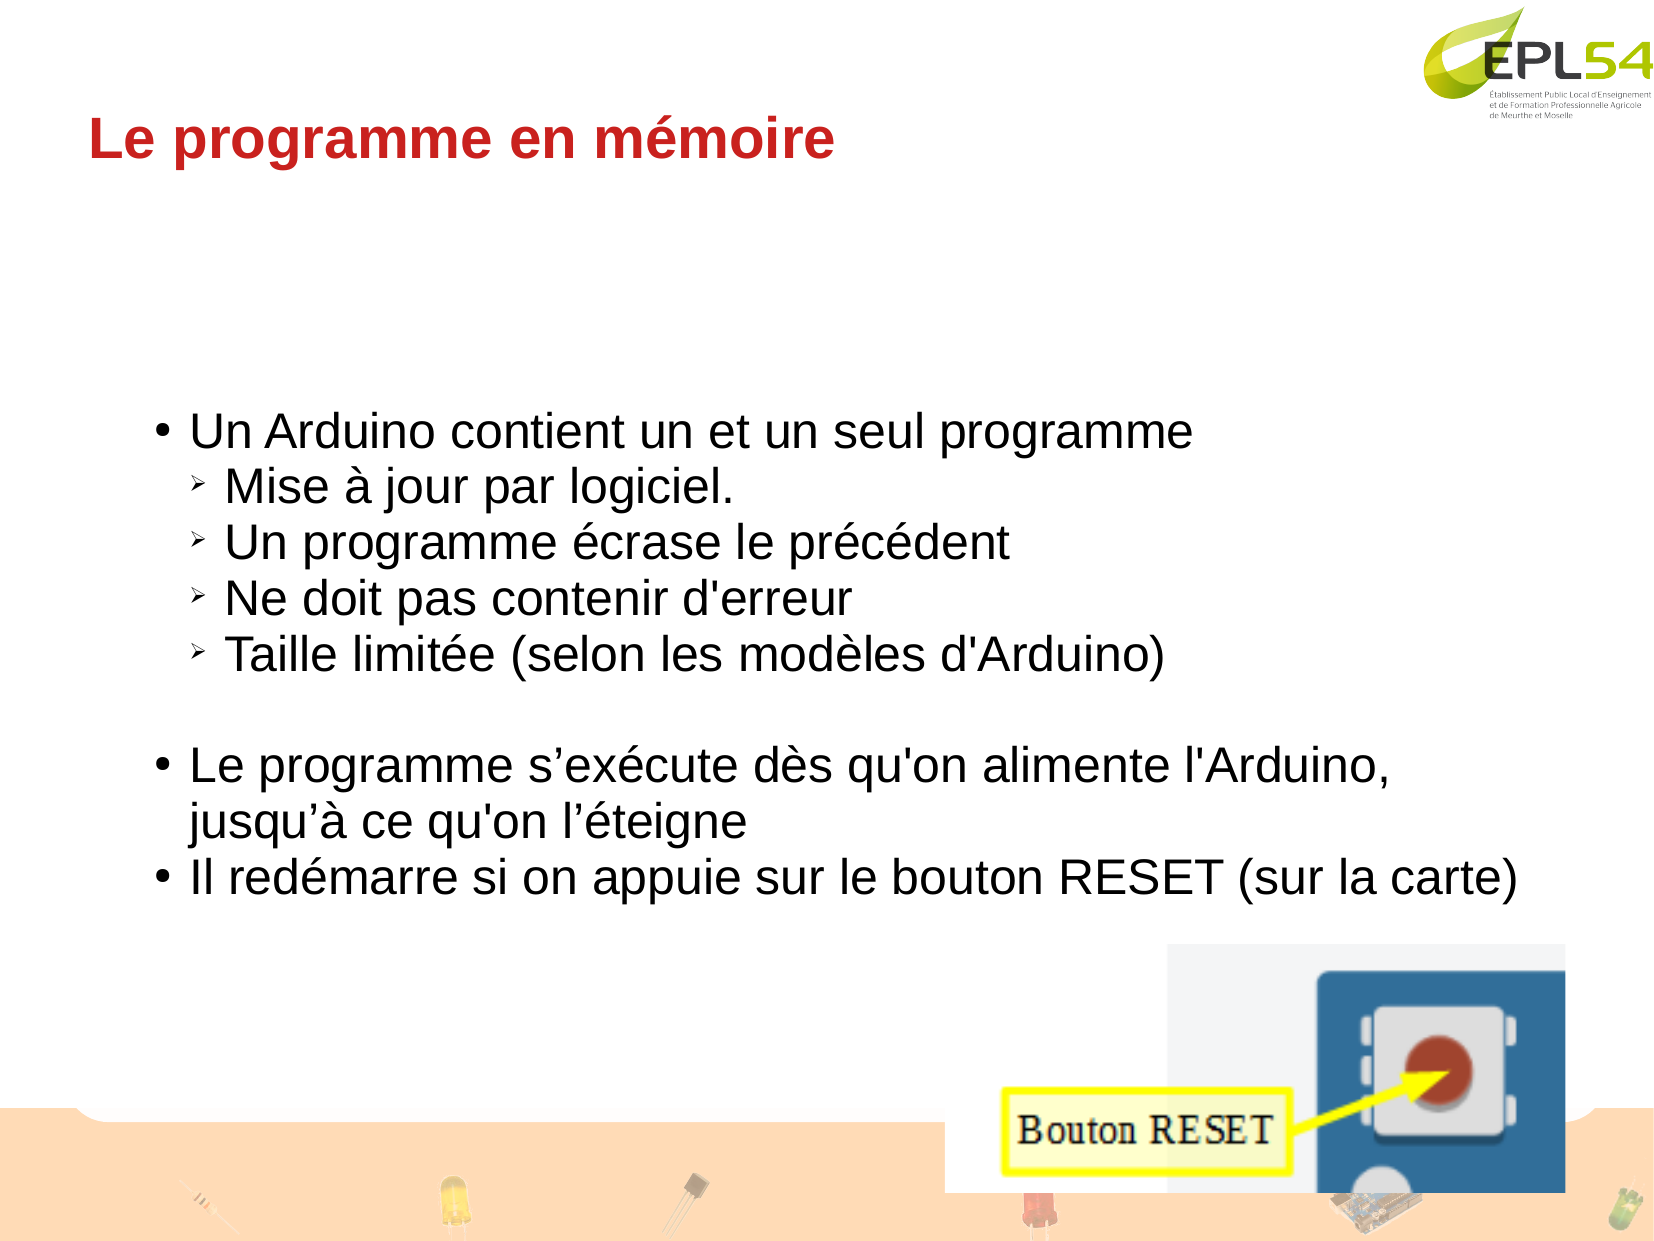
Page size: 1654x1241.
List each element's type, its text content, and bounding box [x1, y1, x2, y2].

picture [1565, 6, 1654, 119]
title Le programme en mémoire [88, 1, 1565, 275]
picture [944, 944, 1566, 1193]
text_box Un Arduino contient un et un seul programme Mise à jour par logiciel. Un programme écrase le précédent Ne doit pas contenir d'erreur Taille limitée (selon les modèles d'Arduino) Le programme s’exécute dès qu'on alimente l'Arduino, jusqu’à ce qu'on l’éteigne Il redémarre si on appuie sur le bouton RESET (sur la carte) [118, 200, 1542, 1052]
